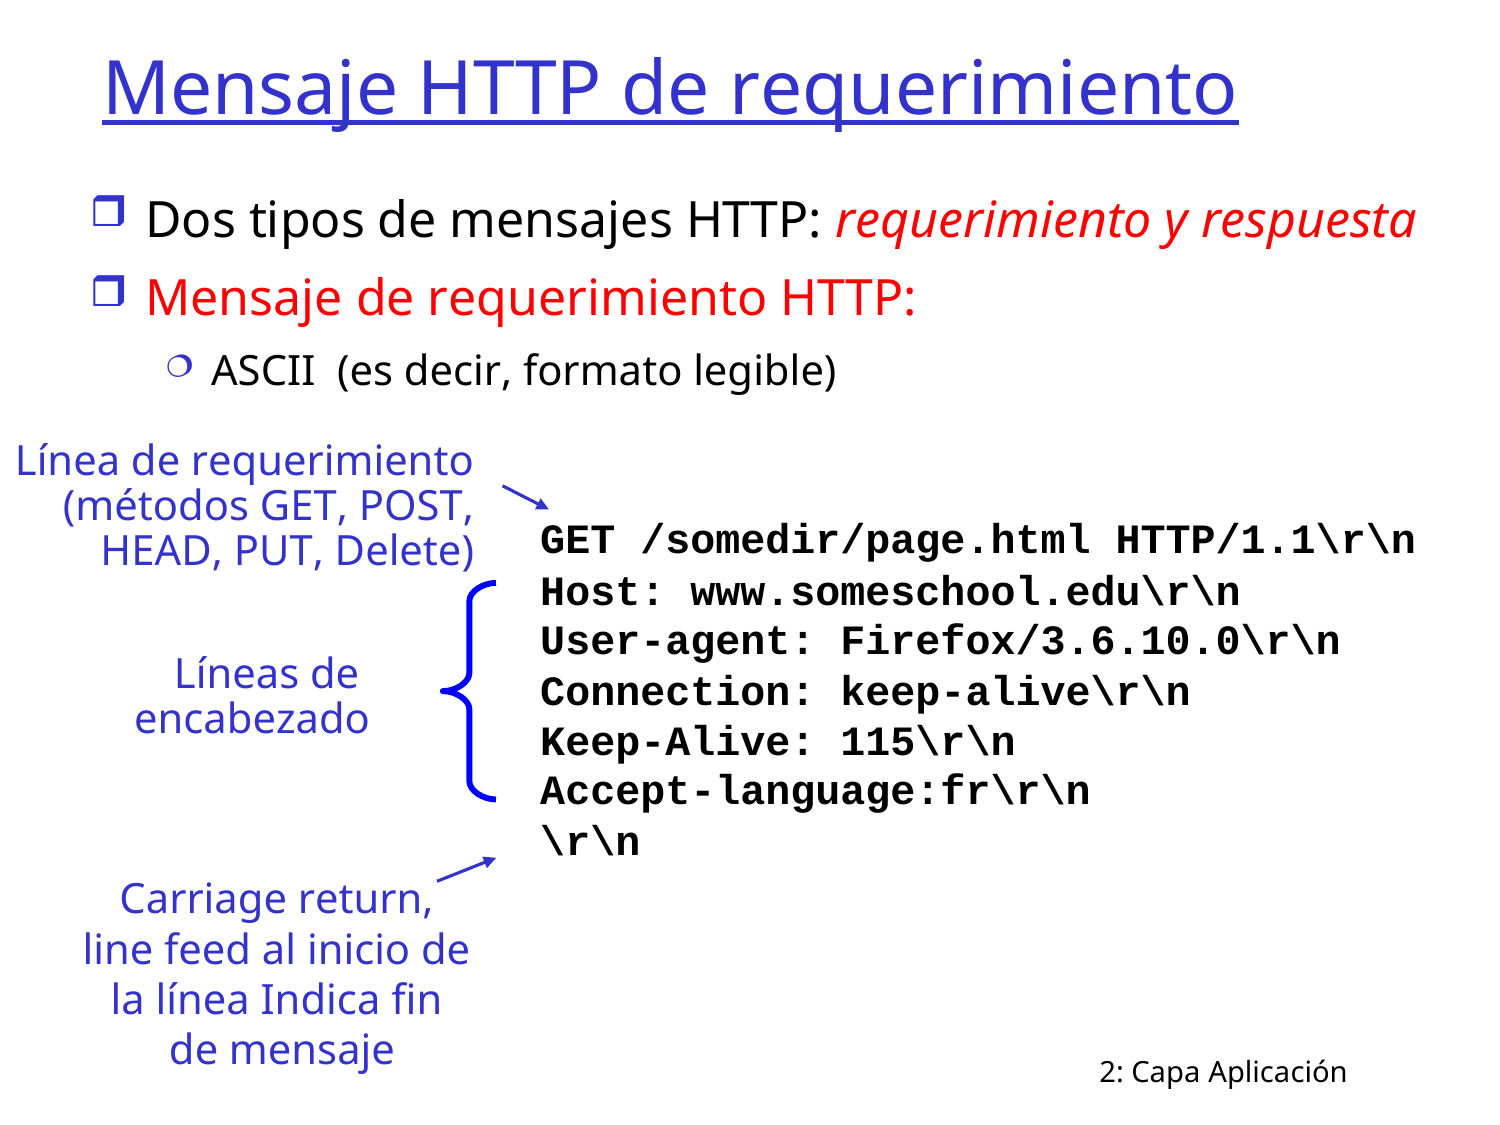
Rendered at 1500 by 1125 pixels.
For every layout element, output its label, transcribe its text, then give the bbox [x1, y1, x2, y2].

title Mensaje HTTP de requerimiento [87, 23, 1463, 150]
list Dos tipos de mensajes HTTP: requerimiento y respuesta Mensaje de requerimiento HTTP: ASCII (es decir, formato legible) [75, 180, 1463, 440]
text_box Líneas de encabezado [118, 644, 386, 751]
text_box Carriage return, line feed al inicio de la línea Indica fin de mensaje [67, 869, 497, 1081]
text_box Línea de requerimiento (métodos GET, POST, HEAD, PUT, Delete) [0, 432, 546, 633]
text_box GET /somedir/page.html HTTP/1.1\r\n Host: www.someschool.edu\r\n User-agent: Firefox/3.6.10.0\r\n Connection: keep-alive\r\n Keep-Alive: 115\r\n Accept-language:fr\r\n \r\n [525, 509, 1431, 872]
